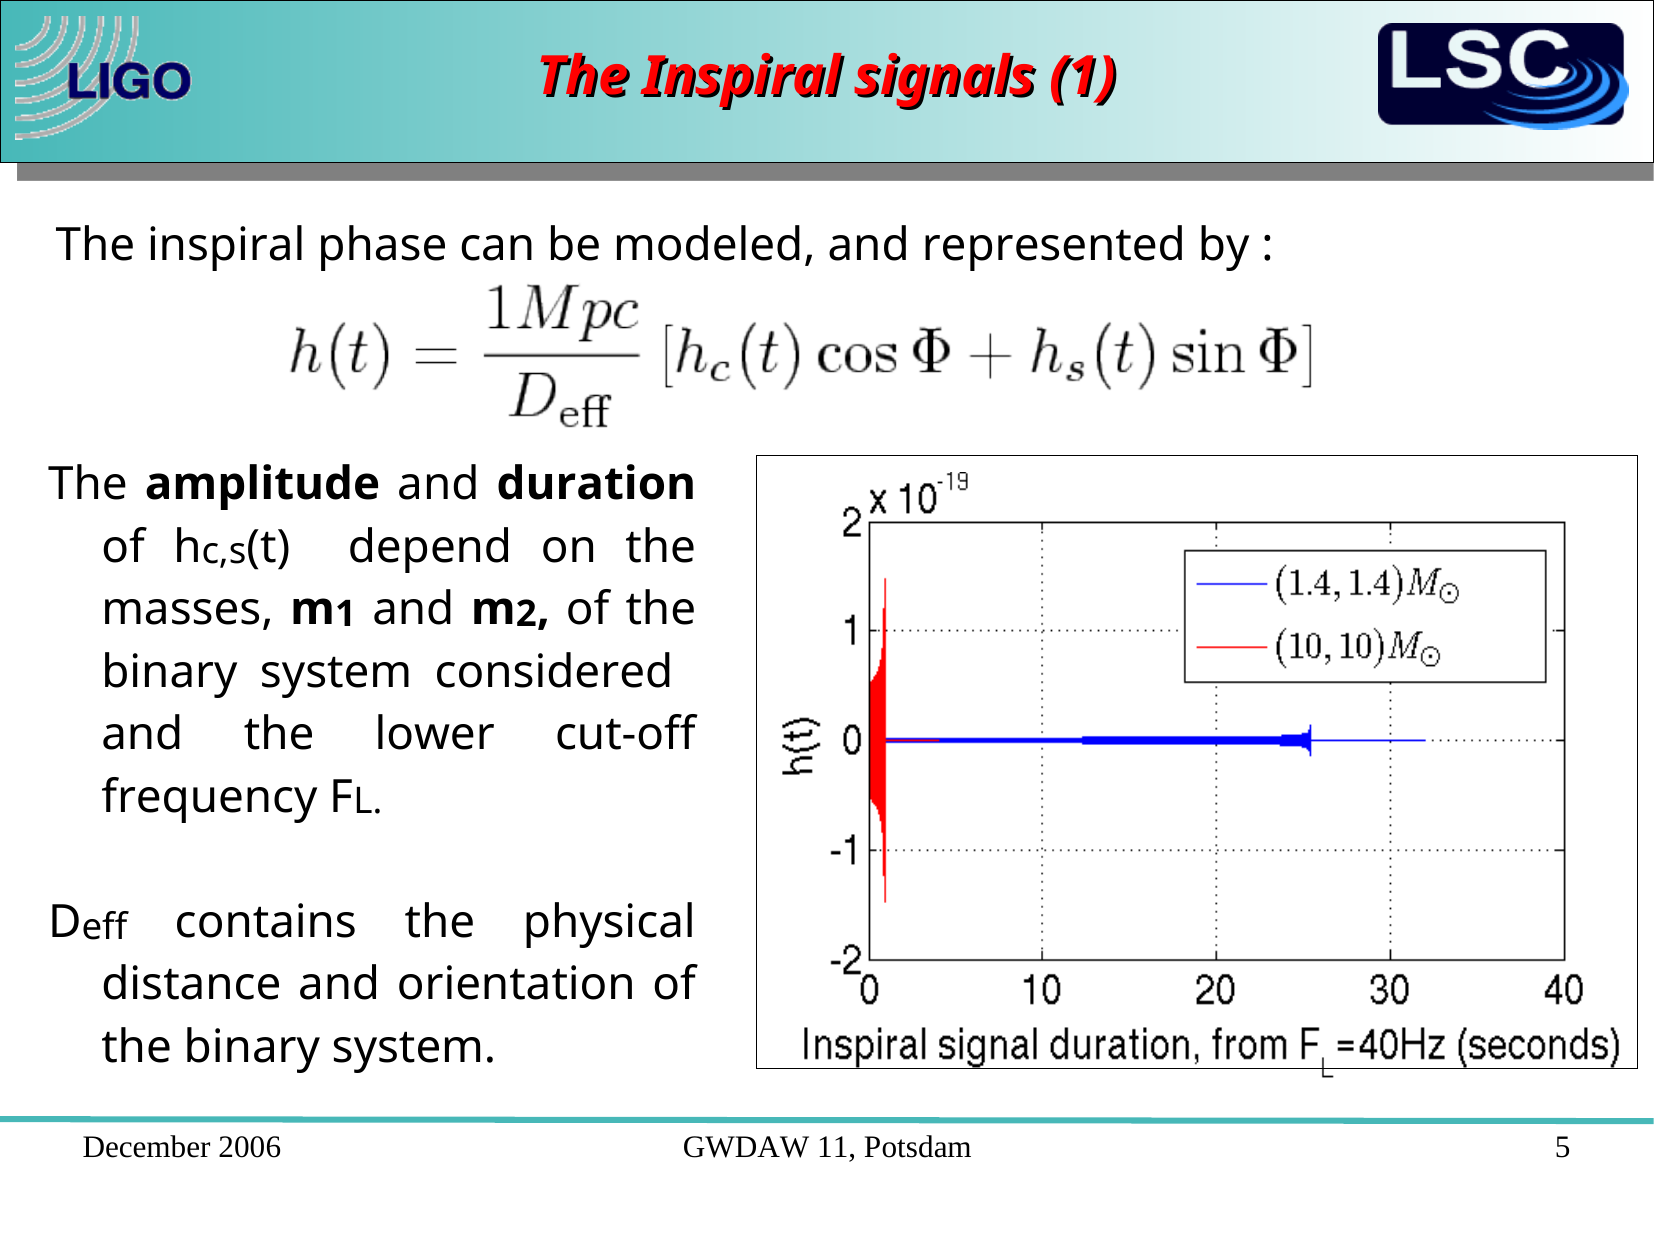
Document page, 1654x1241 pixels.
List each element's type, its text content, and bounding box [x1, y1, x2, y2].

picture [1378, 23, 1629, 130]
title The Inspiral signals (1) [276, 17, 1378, 131]
text_box The amplitude and duration of hc,s(t) depend on the masses, m1 and m2, of the binary system considered and the lower cut-off frequency FL. Deff contains the physical distance and orientation of the binary system. [15, 443, 711, 1049]
text_box [756, 455, 1638, 1069]
picture [286, 281, 1654, 430]
picture [734, 472, 1652, 1106]
picture [15, 16, 192, 140]
text_box The inspiral phase can be modeled, and represented by : [23, 204, 1606, 360]
